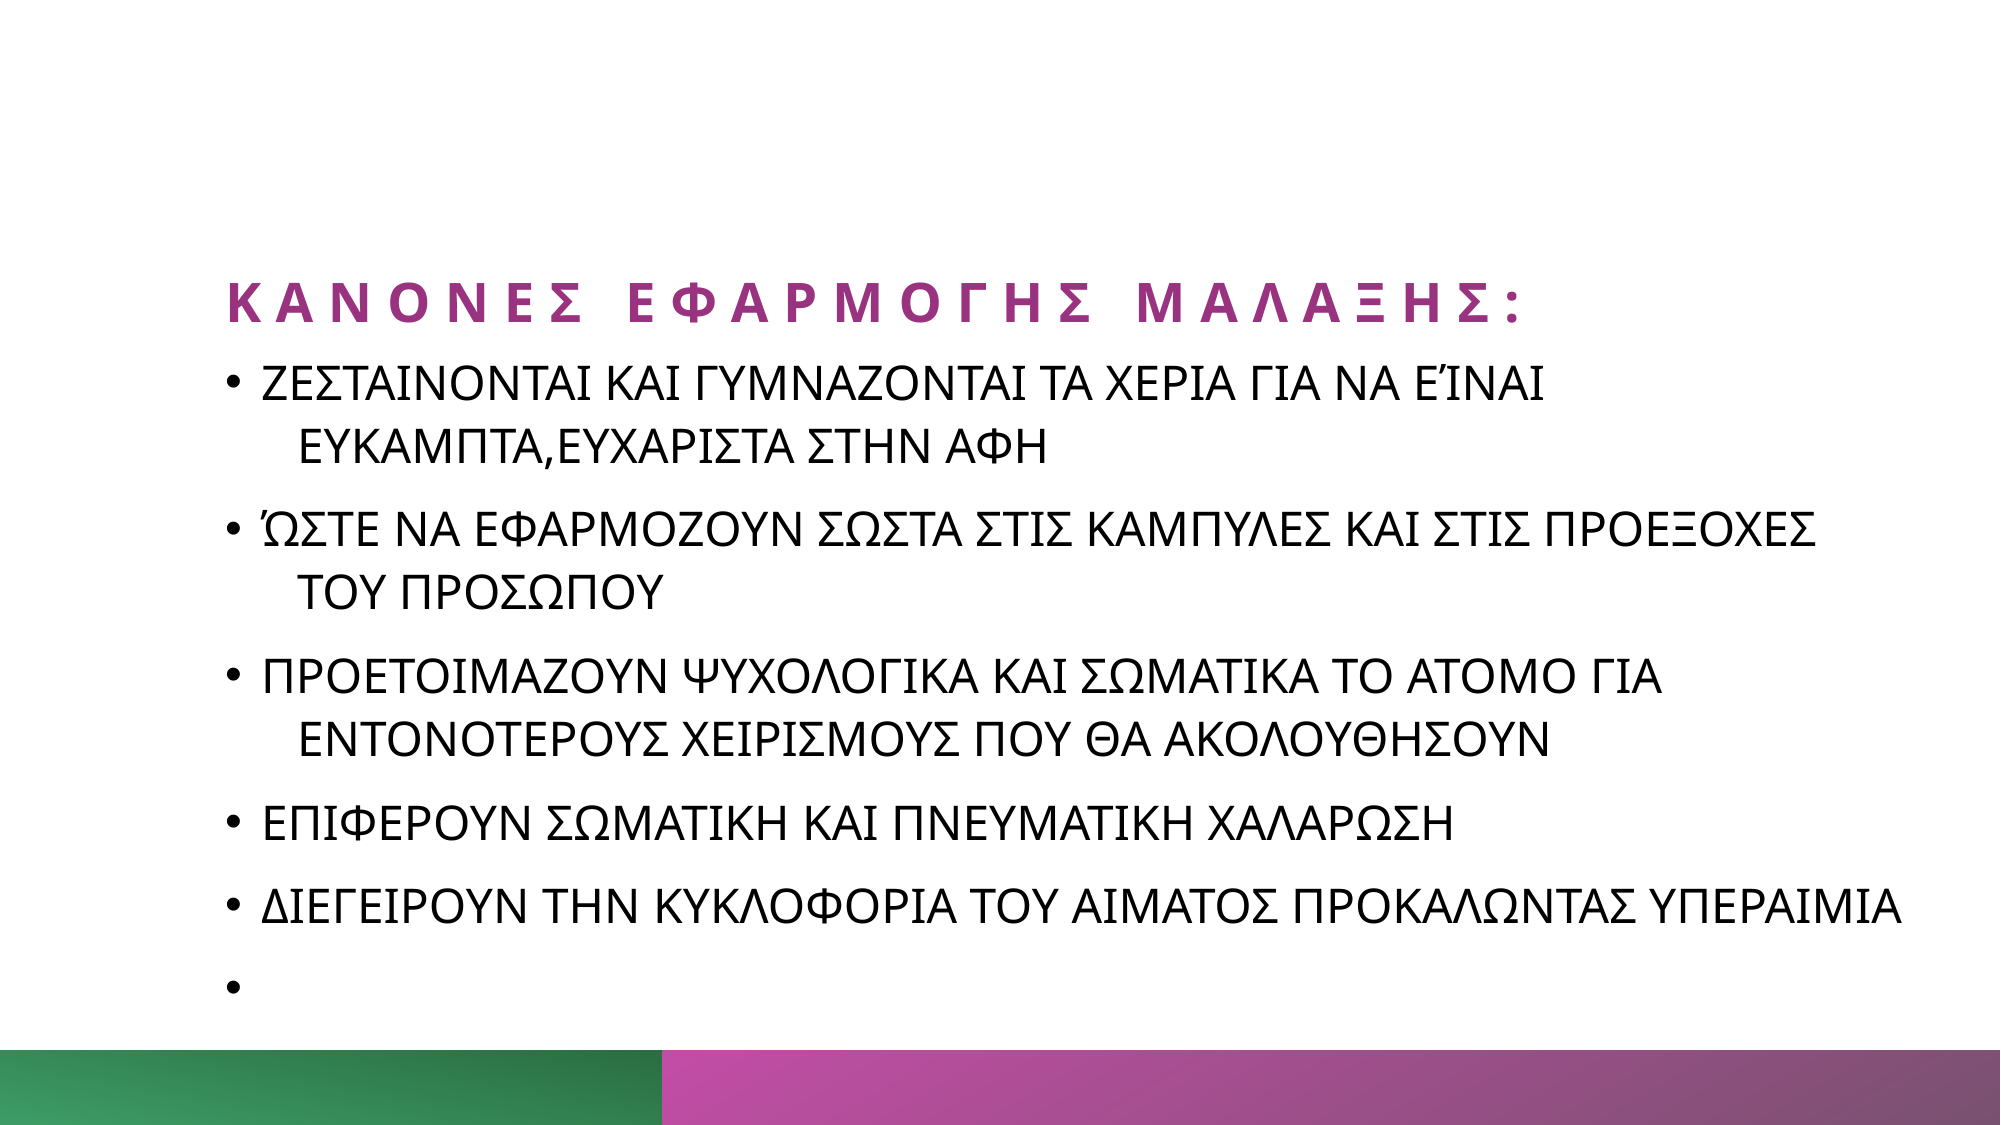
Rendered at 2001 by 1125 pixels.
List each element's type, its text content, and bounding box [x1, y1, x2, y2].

title Κανονεσ εφαρμογησ μαλαξησ: [225, 222, 1634, 334]
list ΖΕΣΤΑΙΝΟΝΤΑΙ ΚΑΙ ΓΥΜΝΑΖΟΝΤΑΙ ΤΑ ΧΕΡΙΑ ΓΙΑ ΝΑ ΕΊΝΑΙ ΕΥΚΑΜΠΤΑ,ΕΥΧΑΡΙΣΤΑ ΣΤΗΝ ΑΦΗ ΏΣΤΕ ΝΑ ΕΦΑΡΜΟΖΟΥΝ ΣΩΣΤΑ ΣΤΙΣ ΚΑΜΠΥΛΕΣ ΚΑΙ ΣΤΙΣ ΠΡΟΕΞΟΧΕΣ ΤΟΥ ΠΡΟΣΩΠΟΥ ΠΡΟΕΤΟΙΜΑΖΟΥΝ ΨΥΧΟΛΟΓΙΚΑ ΚΑΙ ΣΩΜΑΤΙΚΑ ΤΟ ΑΤΟΜΟ ΓΙΑ ΕΝΤΟΝΟΤΕΡΟΥΣ ΧΕΙΡΙΣΜΟΥΣ ΠΟΥ ΘΑ ΑΚΟΛΟΥΘΗΣΟΥΝ ΕΠΙΦΕΡΟΥΝ ΣΩΜΑΤΙΚΗ ΚΑΙ ΠΝΕΥΜΑΤΙΚΗ ΧΑΛΑΡΩΣΗ ΔΙΕΓΕΙΡΟΥΝ ΤΗΝ ΚΥΚΛΟΦΟΡΙΑ ΤΟΥ ΑΙΜΑΤΟΣ ΠΡΟΚΑΛΩΝΤΑΣ ΥΠΕΡΑΙΜΙΑ [225, 346, 1906, 978]
